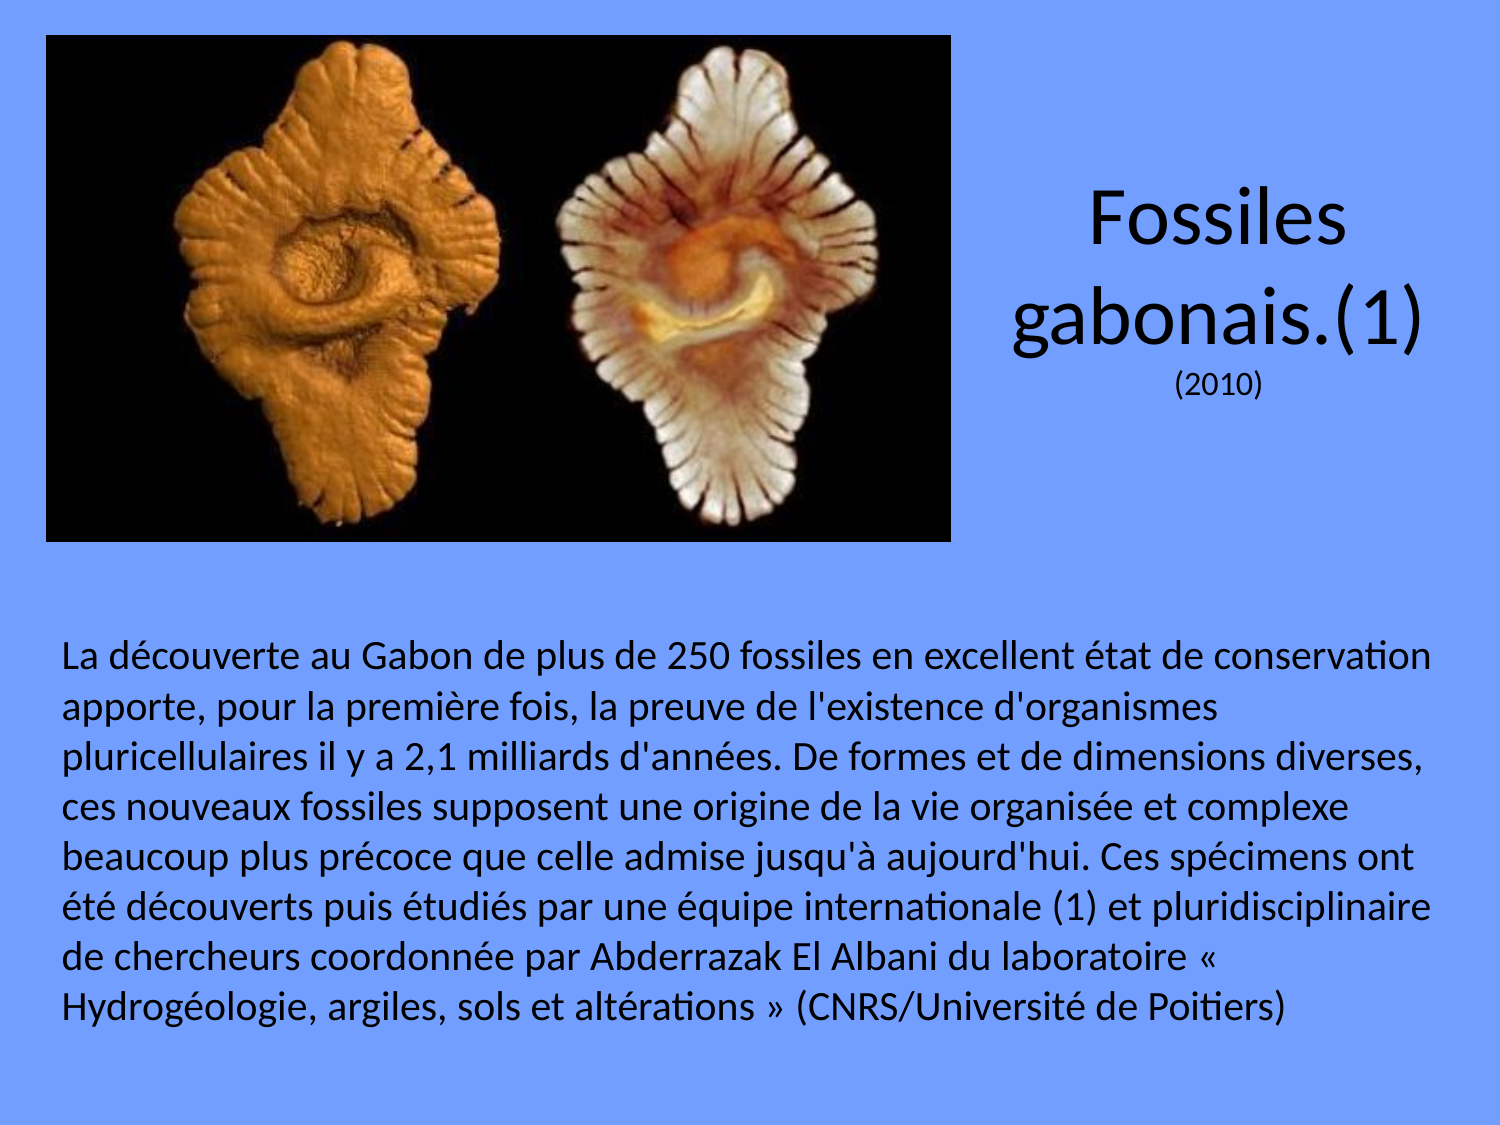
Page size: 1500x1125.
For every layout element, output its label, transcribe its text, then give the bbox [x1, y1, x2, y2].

picture [46, 35, 951, 543]
text_box Fossiles gabonais.(1) (2010) [960, 152, 1477, 410]
text_box La découverte au Gabon de plus de 250 fossiles en excellent état de conservation apporte, pour la première fois, la preuve de l'existence d'organismes pluricellulaires il y a 2,1 milliards d'années. De formes et de dimensions diverses, ces nouveaux fossiles supposent une origine de la vie organisée et complexe beaucoup plus précoce que celle admise jusqu'à aujourd'hui. Ces spécimens ont été découverts puis étudiés par une équipe internationale (1) et pluridisciplinaire de chercheurs coordonnée par Abderrazak El Albani du laboratoire « Hydrogéologie, argiles, sols et altérations » (CNRS/Université de Poitiers) [46, 621, 1465, 1036]
